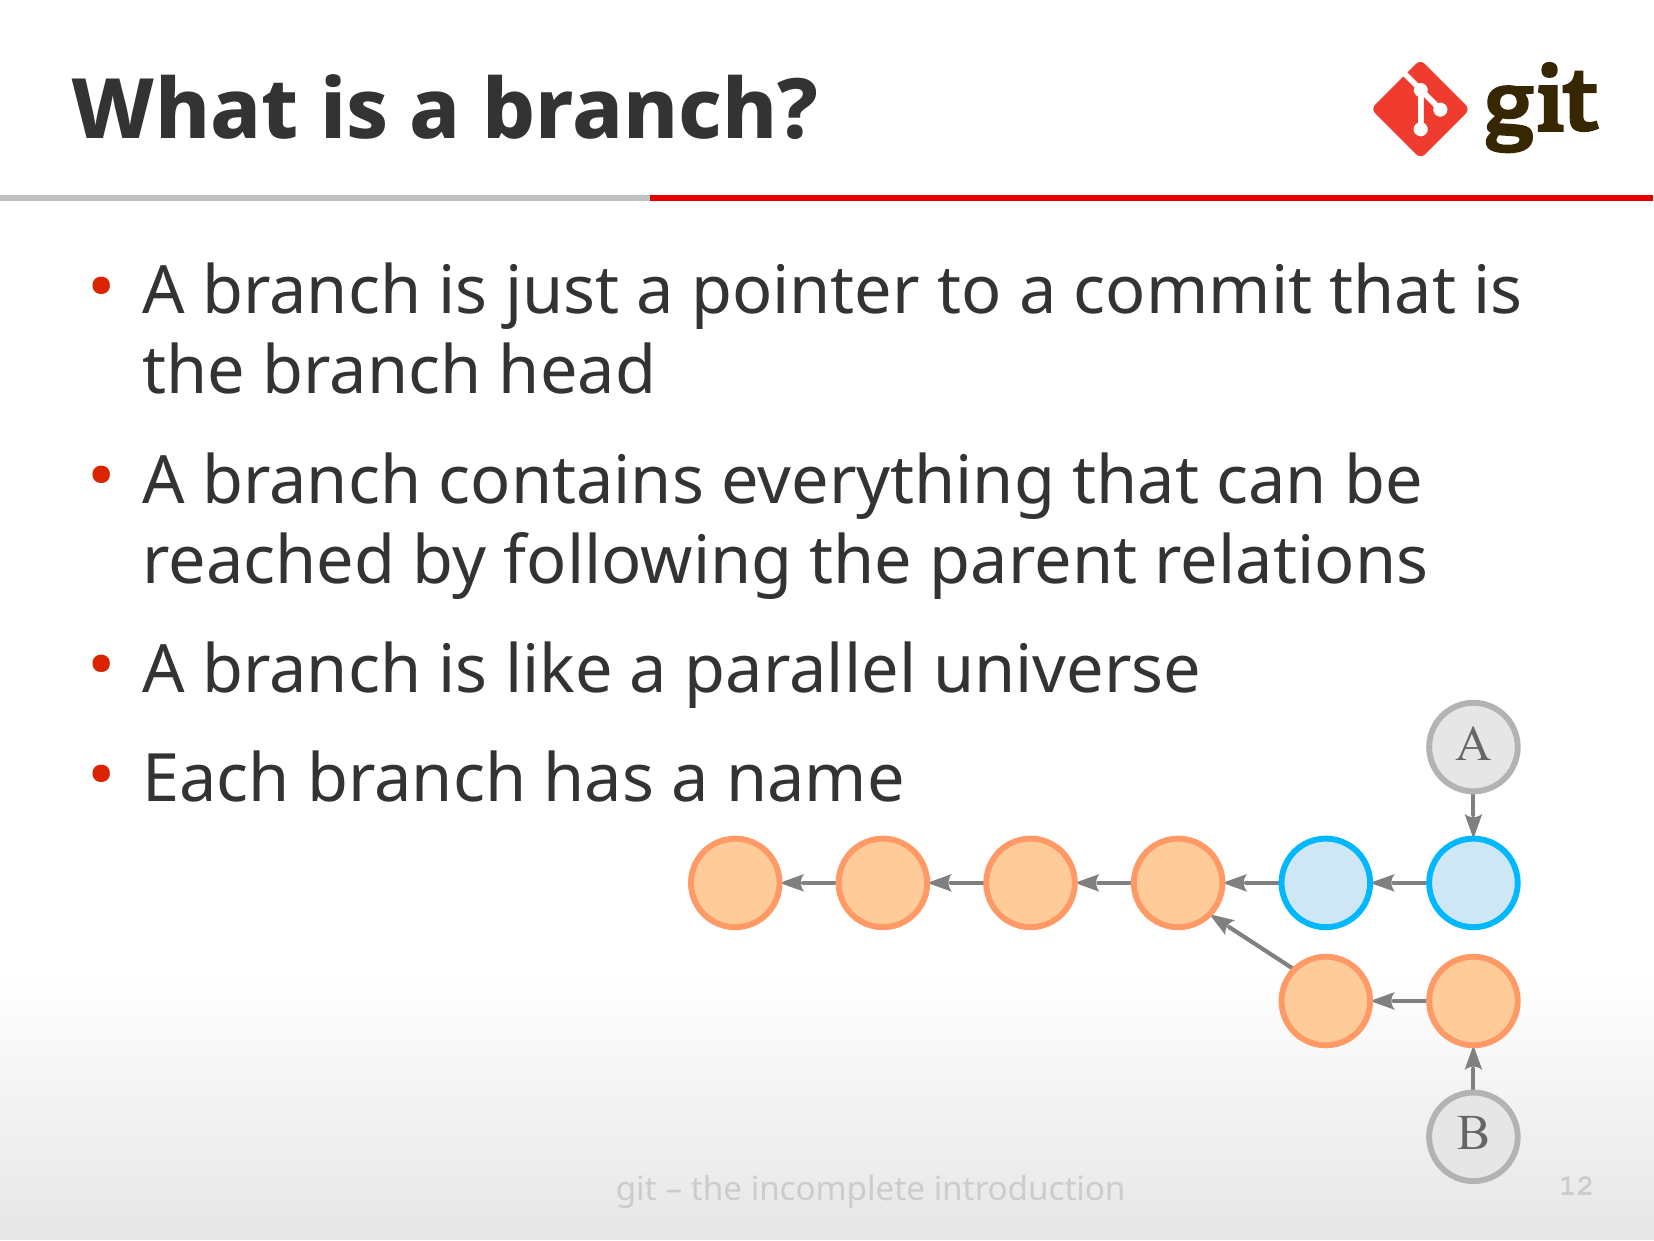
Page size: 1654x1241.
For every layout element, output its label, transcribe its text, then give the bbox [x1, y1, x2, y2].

text_box [838, 838, 928, 928]
text_box [690, 838, 780, 928]
text_box B [1429, 1092, 1518, 1182]
text_box [1133, 838, 1223, 928]
text_box [1429, 838, 1518, 928]
text_box [1429, 956, 1518, 1046]
list A branch is just a pointer to a commit that is the branch head A branch contains everything that can be reached by following the parent relations A branch is like a parallel universe Each branch has a name [56, 239, 1595, 845]
text_box [1281, 838, 1371, 928]
title What is a branch? [56, 36, 1546, 175]
text_box A [1429, 702, 1518, 792]
text_box [986, 838, 1075, 928]
text_box [1281, 956, 1371, 1046]
